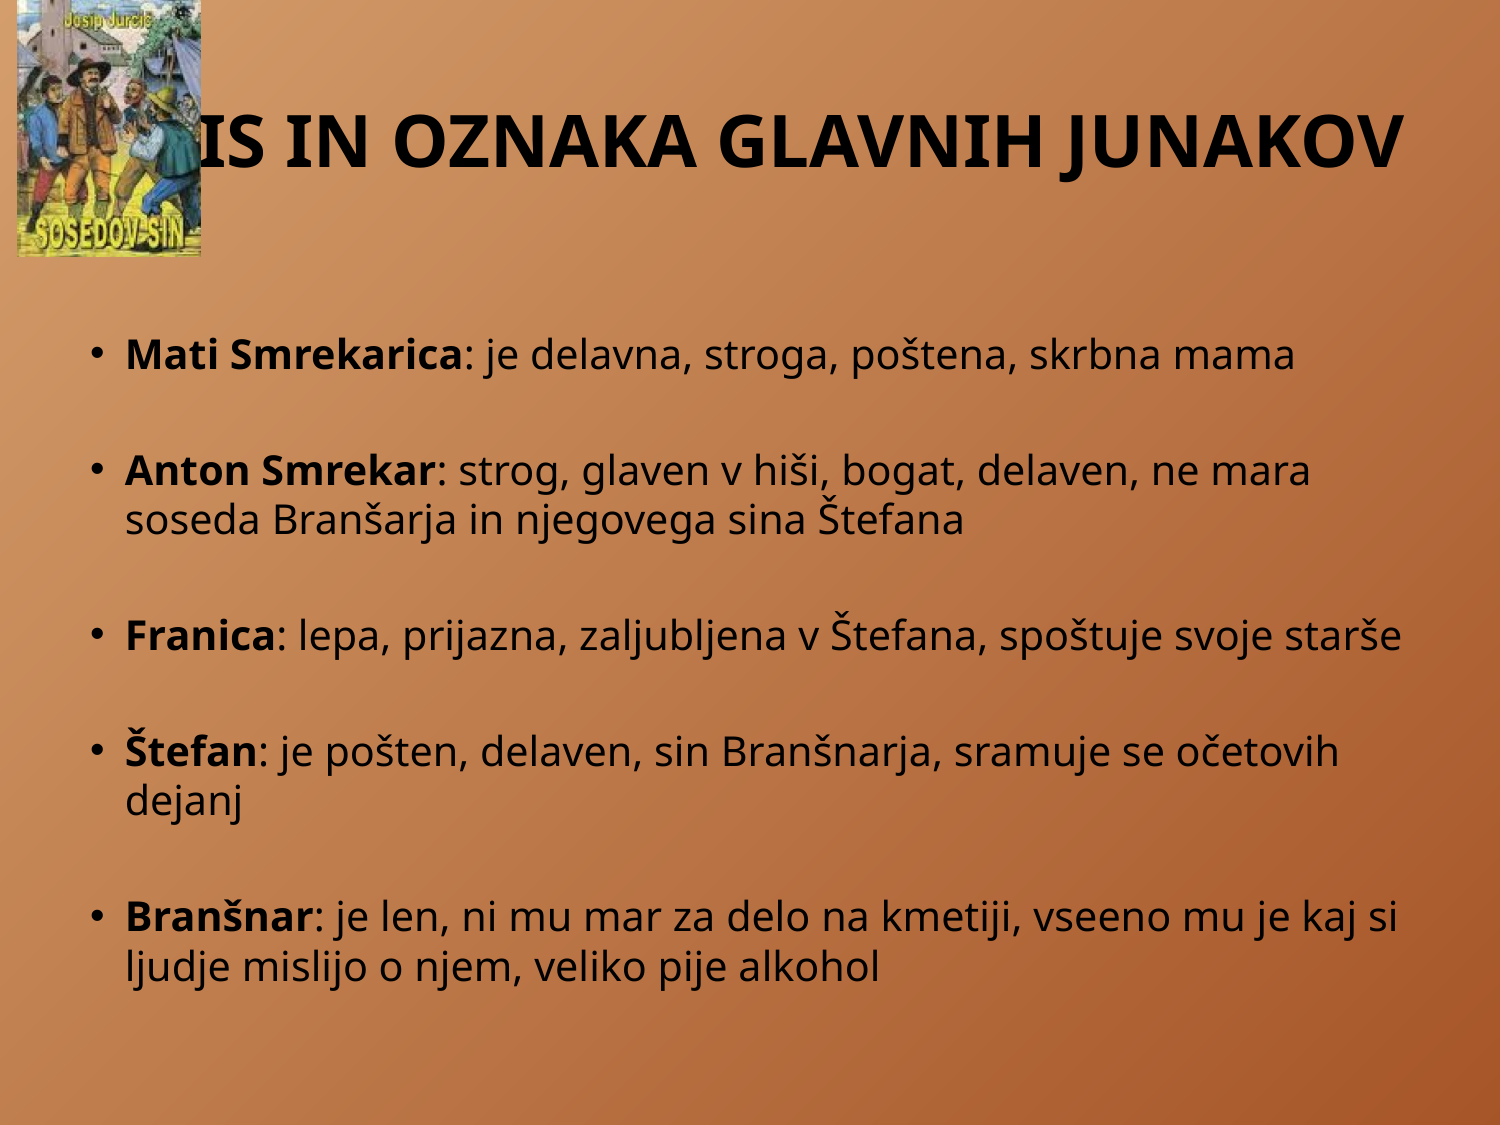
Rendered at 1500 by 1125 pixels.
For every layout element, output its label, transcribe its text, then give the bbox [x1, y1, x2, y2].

title OPIS IN OZNAKA GLAVNIH JUNAKOV [201, 45, 1425, 233]
list Mati Smrekarica: je delavna, stroga, poštena, skrbna mama Anton Smrekar: strog, glaven v hiši, bogat, delaven, ne mara soseda Branšarja in njegovega sina Štefana Franica: lepa, prijazna, zaljubljena v Štefana, spoštuje svoje starše Štefan: je pošten, delaven, sin Branšnarja, sramuje se očetovih dejanj Branšnar: je len, ni mu mar za delo na kmetiji, vseeno mu je kaj si ljudje mislijo o njem, veliko pije alkohol [75, 262, 1425, 1005]
picture [17, 0, 201, 257]
